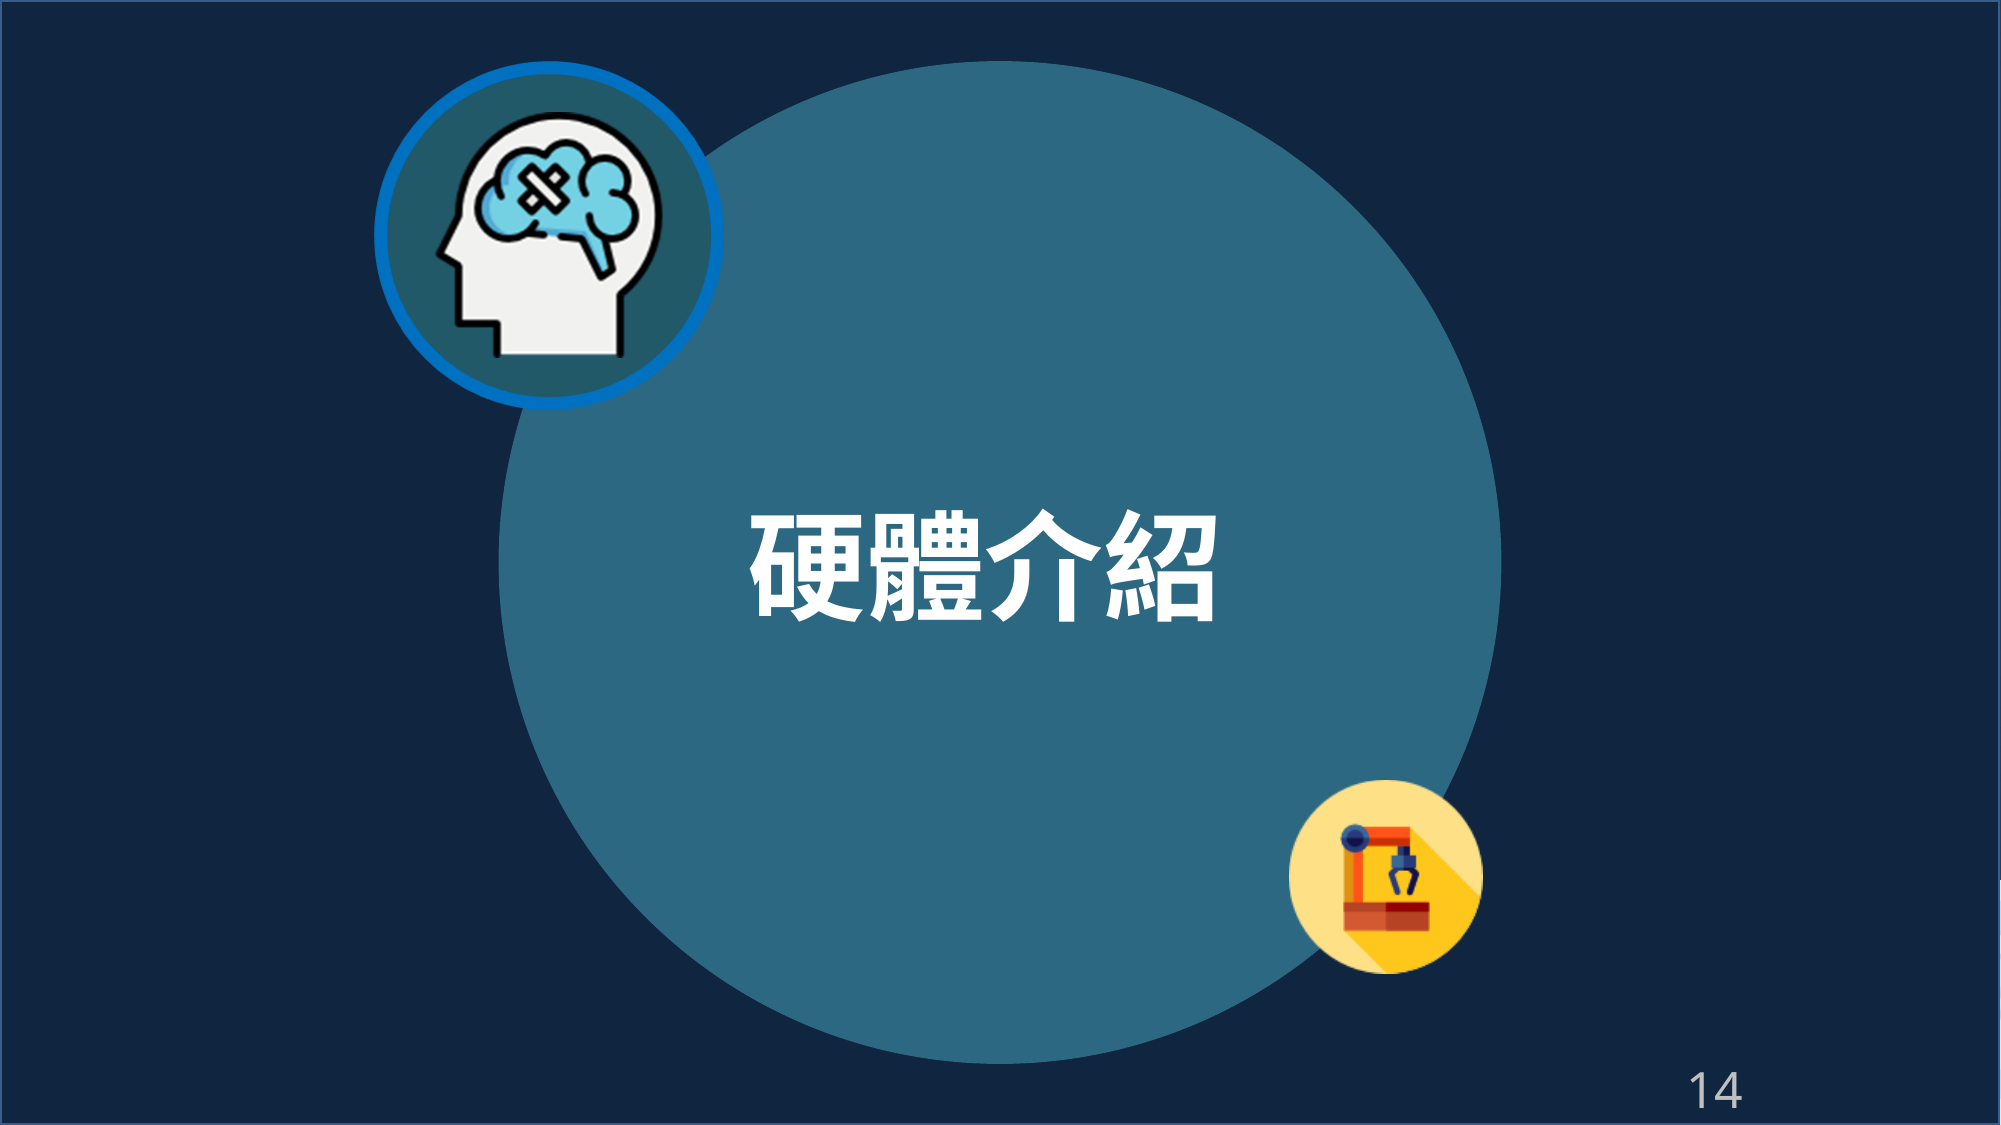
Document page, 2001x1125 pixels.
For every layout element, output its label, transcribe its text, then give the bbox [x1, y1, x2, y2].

title 硬體介紹 [84, 466, 1885, 654]
text_box 14 [1671, 1051, 1794, 1111]
